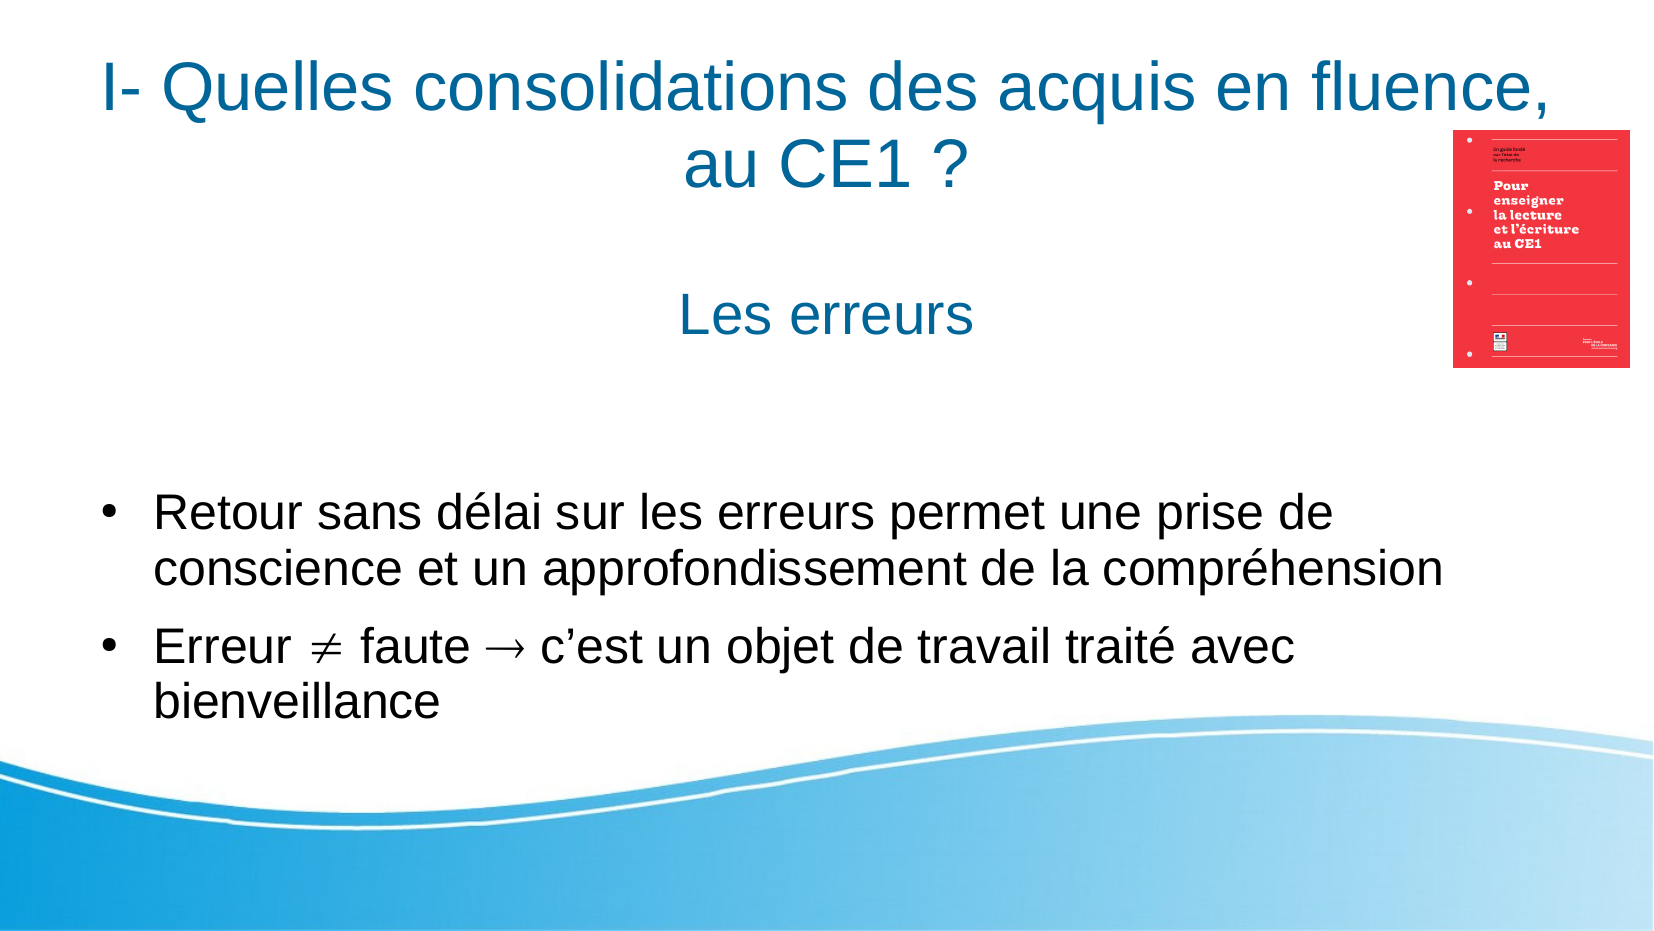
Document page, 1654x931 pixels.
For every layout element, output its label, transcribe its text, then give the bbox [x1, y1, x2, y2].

picture [1453, 130, 1630, 368]
list Retour sans délai sur les erreurs permet une prise de conscience et un approfondissement de la compréhension Erreur  faute  c’est un objet de travail traité avec bienveillance [82, 484, 1571, 743]
title Les erreurs [82, 236, 1571, 392]
picture [0, 714, 1654, 931]
title I- Quelles consolidations des acquis en fluence, au CE1 ? [82, 47, 1571, 203]
